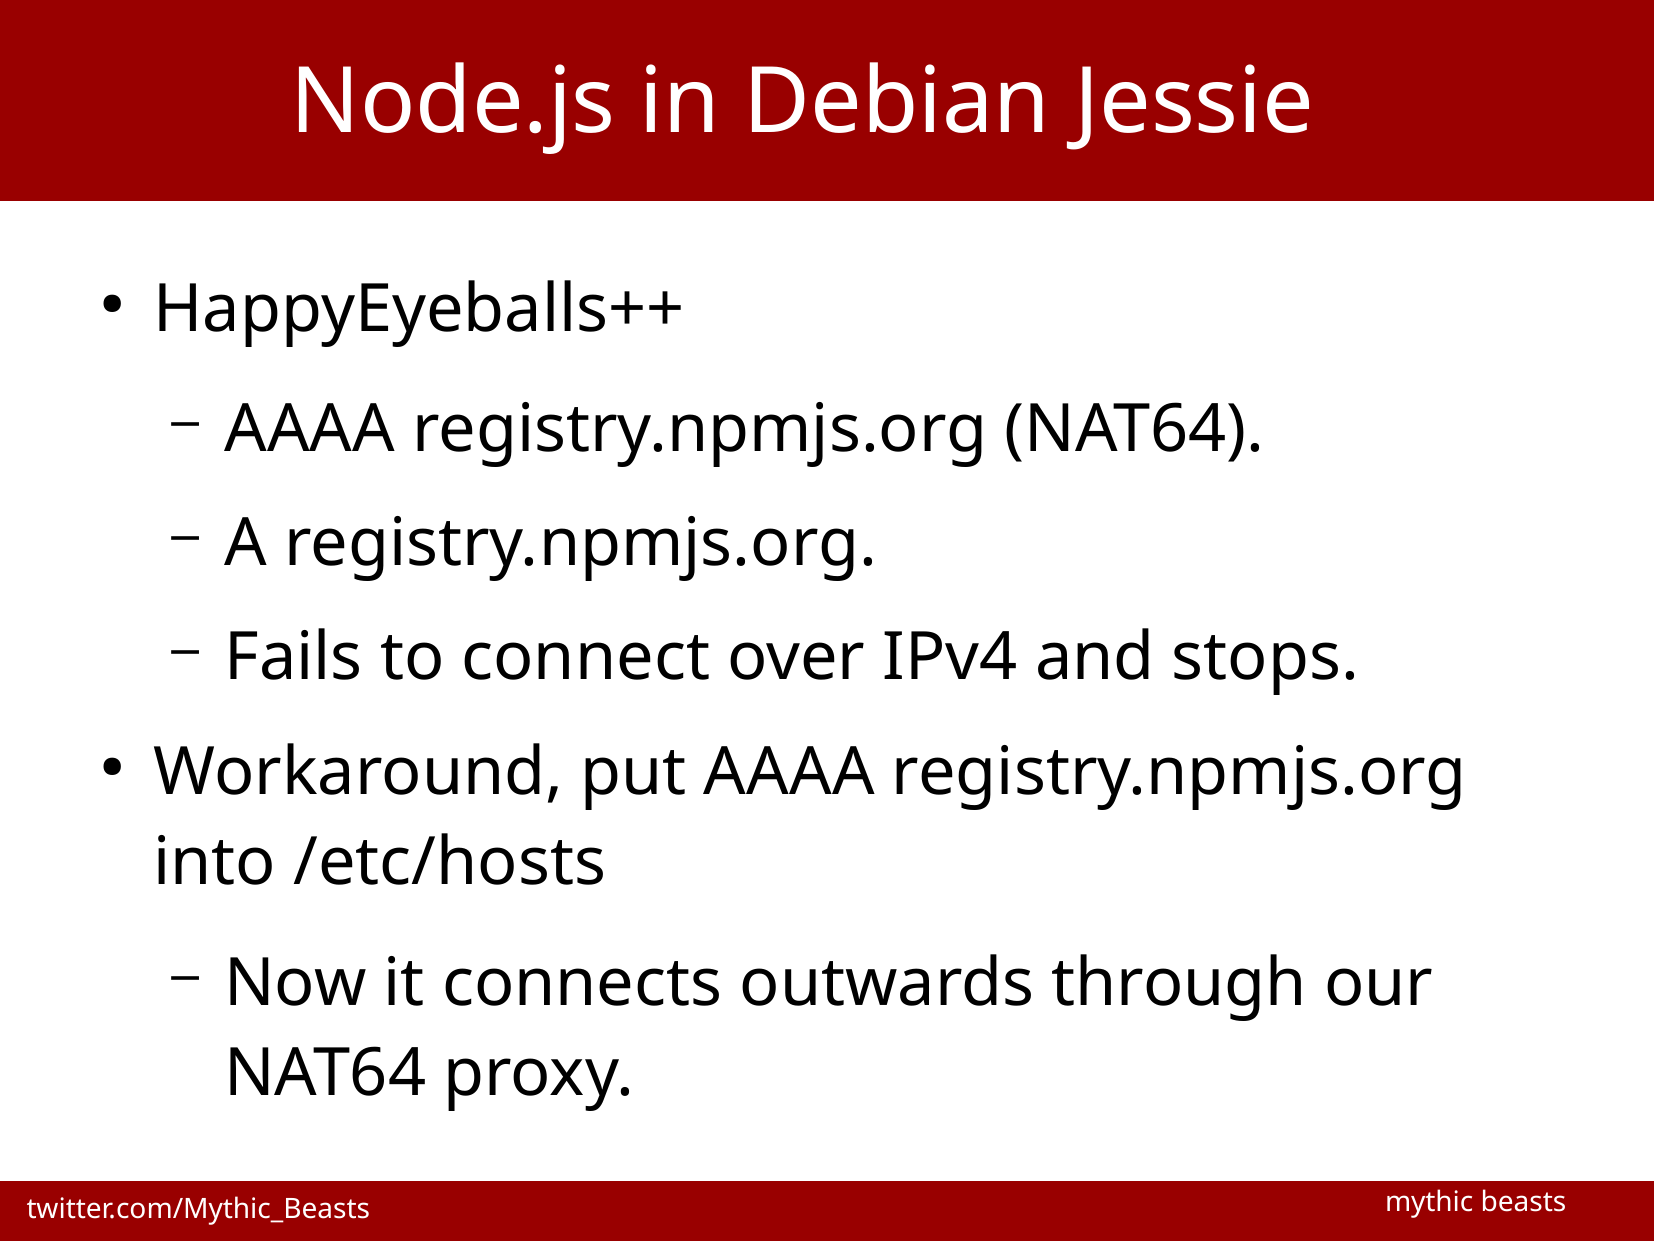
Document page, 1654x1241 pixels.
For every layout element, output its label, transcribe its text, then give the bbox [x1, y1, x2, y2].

title Node.js in Debian Jessie [59, 0, 1548, 201]
list HappyEyeballs++ AAAA registry.npmjs.org (NAT64). A registry.npmjs.org. Fails to connect over IPv4 and stops. Workaround, put AAAA registry.npmjs.org into /etc/hosts Now it connects outwards through our NAT64 proxy. [82, 259, 1571, 1063]
